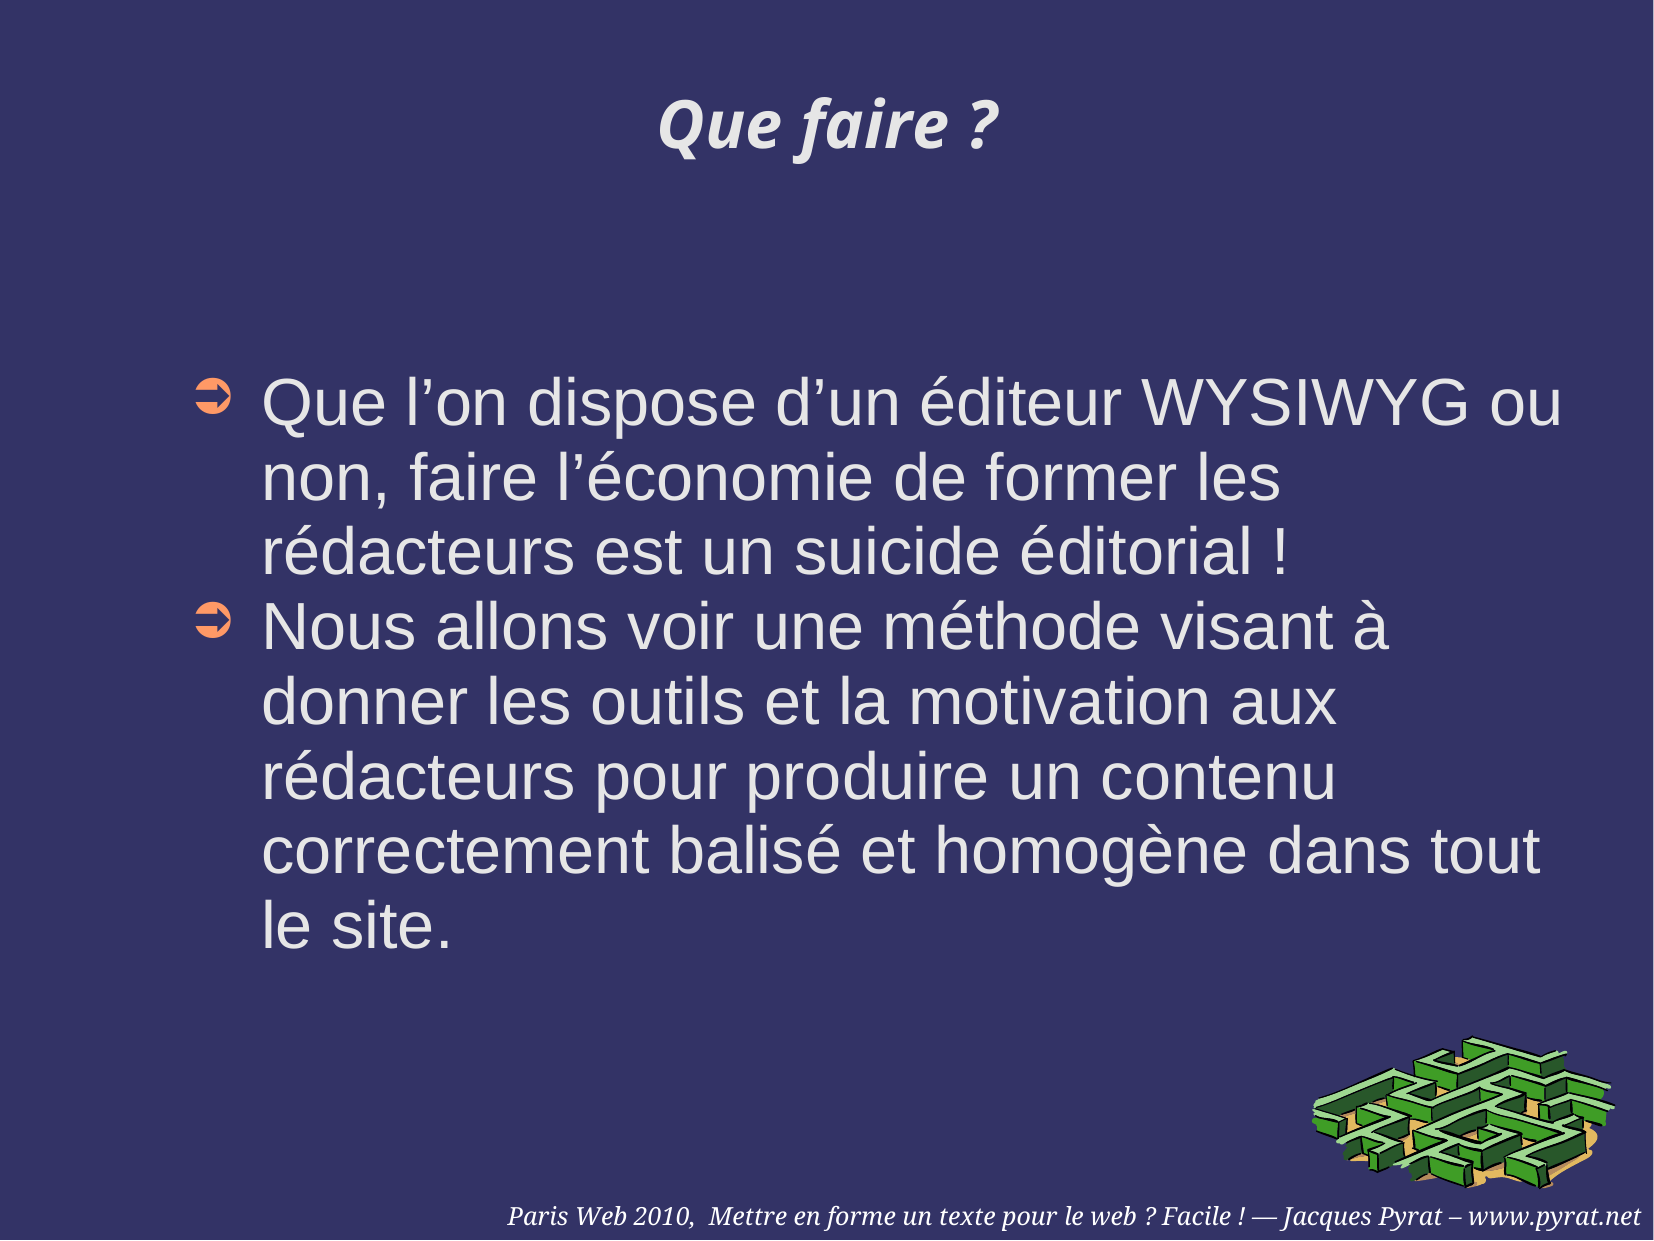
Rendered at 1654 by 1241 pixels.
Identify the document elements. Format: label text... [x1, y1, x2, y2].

list Que l’on dispose d’un éditeur WYSIWYG ou non, faire l’économie de former les rédacteurs est un suicide éditorial ! Nous allons voir une méthode visant à donner les outils et la motivation aux rédacteurs pour produire un contenu correctement balisé et homogène dans tout le site. [178, 364, 1570, 1147]
title Que faire ? [121, 19, 1534, 227]
